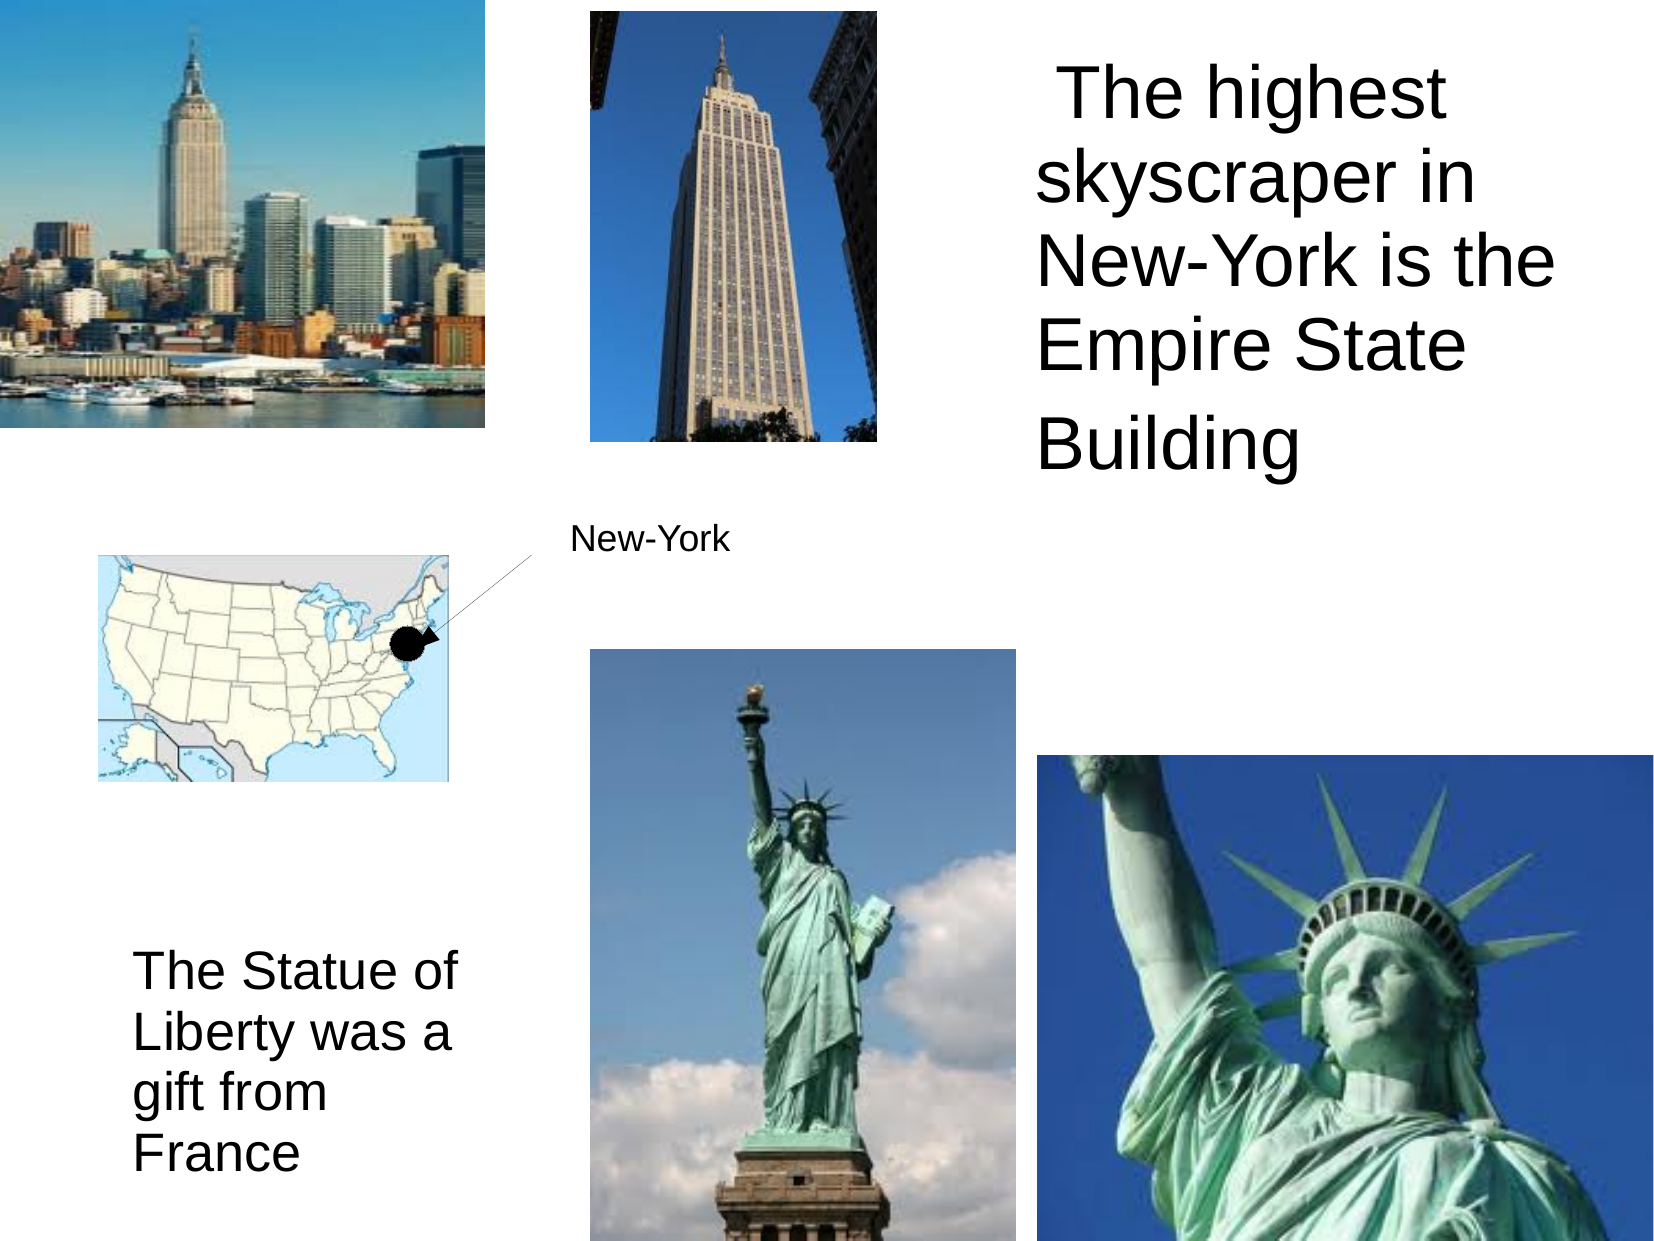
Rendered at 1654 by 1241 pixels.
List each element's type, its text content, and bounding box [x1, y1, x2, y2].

picture [0, 0, 485, 429]
text_box [389, 625, 425, 662]
picture [1037, 755, 1654, 1241]
picture [590, 649, 1016, 1241]
text_box New-York [555, 510, 745, 567]
text_box The Statue of Liberty was a gift from France [118, 933, 497, 1241]
picture [98, 555, 449, 782]
text_box The highest skyscraper in New-York is the Empire State Building [1020, 43, 1619, 497]
picture [590, 11, 877, 442]
